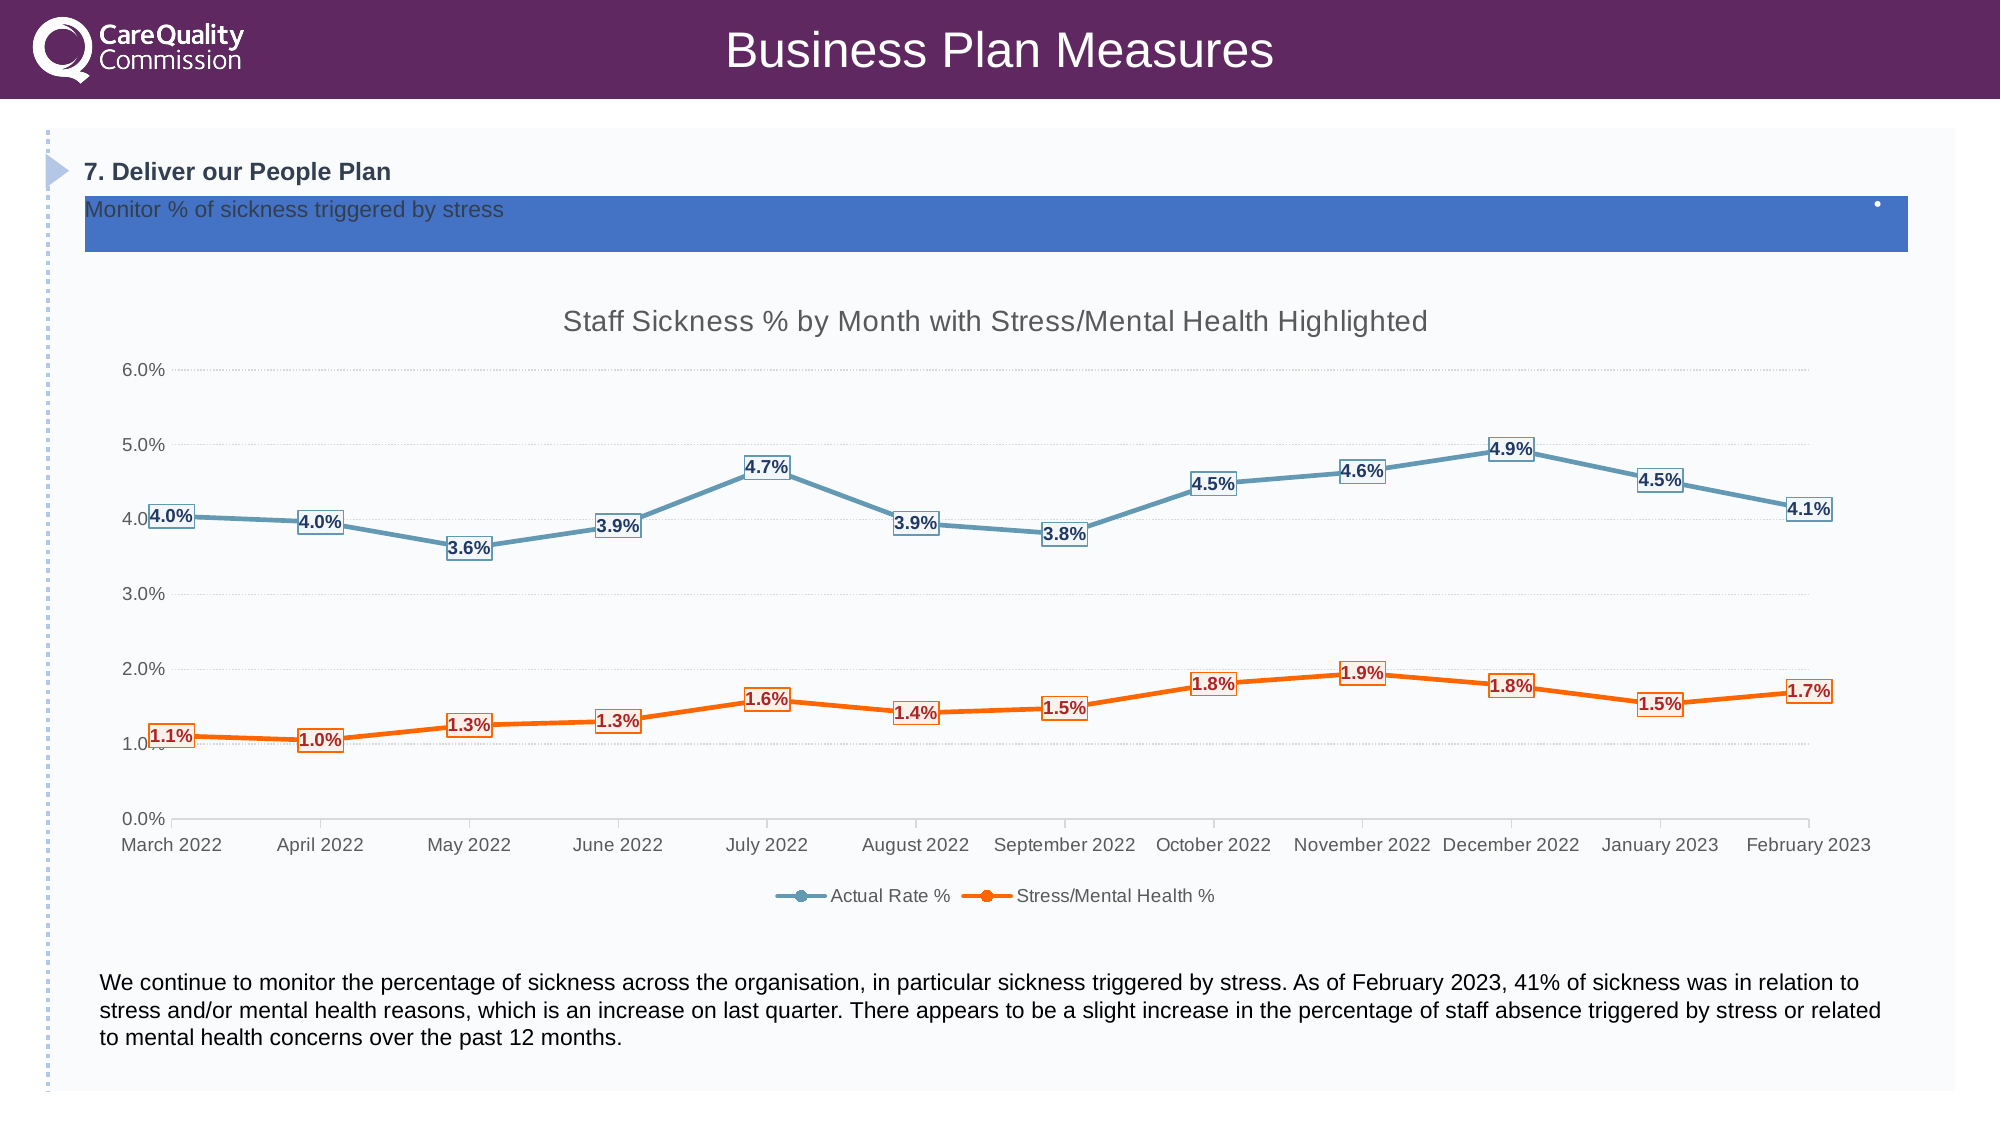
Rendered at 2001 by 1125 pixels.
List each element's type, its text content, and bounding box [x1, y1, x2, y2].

text_box [0, 0, 2000, 99]
text_box [45, 128, 1955, 1091]
text_box 7. Deliver our People Plan [69, 147, 1893, 194]
text_box We continue to monitor the percentage of sickness across the organisation, in particular sickness triggered by stress. As of February 2023, 41% of sickness was in relation to stress and/or mental health reasons, which is an increase on last quarter. There appears to be a slight increase in the percentage of staff absence triggered by stress or related to mental health concerns over the past 12 months. [84, 960, 1909, 1059]
text_box Business Plan Measures [641, 9, 1358, 86]
table_header Monitor % of sickness triggered by stress [85, 196, 1848, 252]
table_header  [1848, 196, 1908, 252]
picture [32, 16, 245, 84]
chart [84, 275, 1909, 914]
